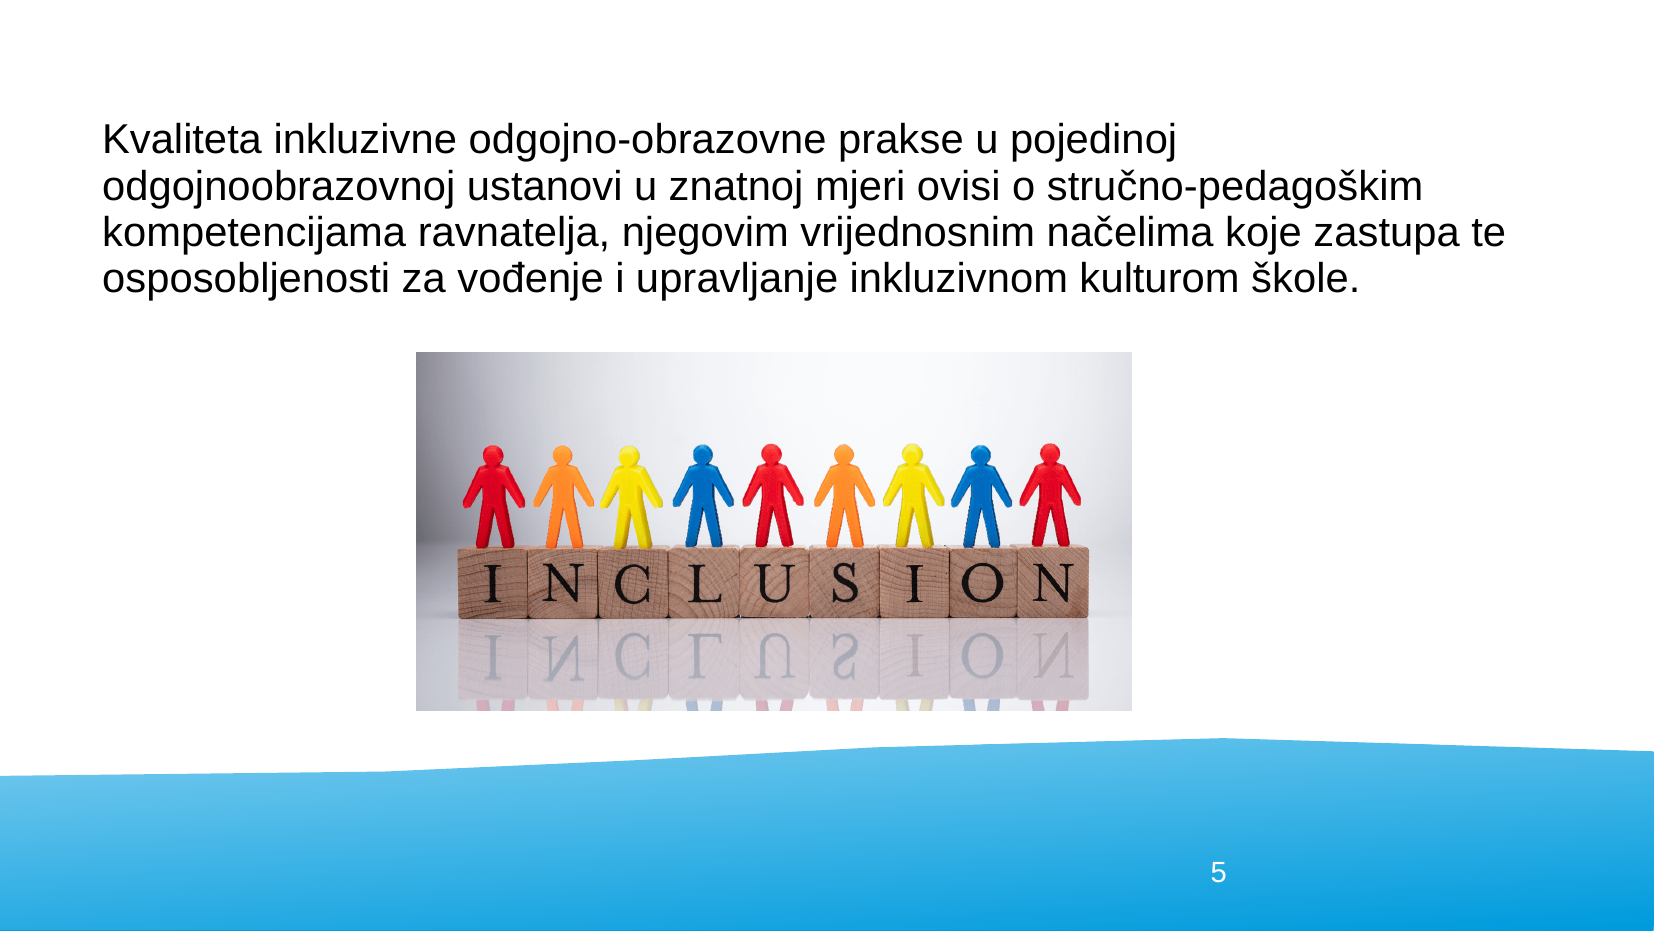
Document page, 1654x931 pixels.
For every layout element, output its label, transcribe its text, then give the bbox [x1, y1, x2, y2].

picture [416, 352, 1132, 711]
text_box Kvaliteta inkluzivne odgojno-obrazovne prakse u pojedinoj odgojnoobrazovnoj ustanovi u znatnoj mjeri ovisi o stručno-pedagoškim kompetencijama ravnatelja, njegovim vrijednosnim načelima koje zastupa te osposobljenosti za vođenje i upravljanje inkluzivnom kulturom škole. [87, 108, 1541, 309]
